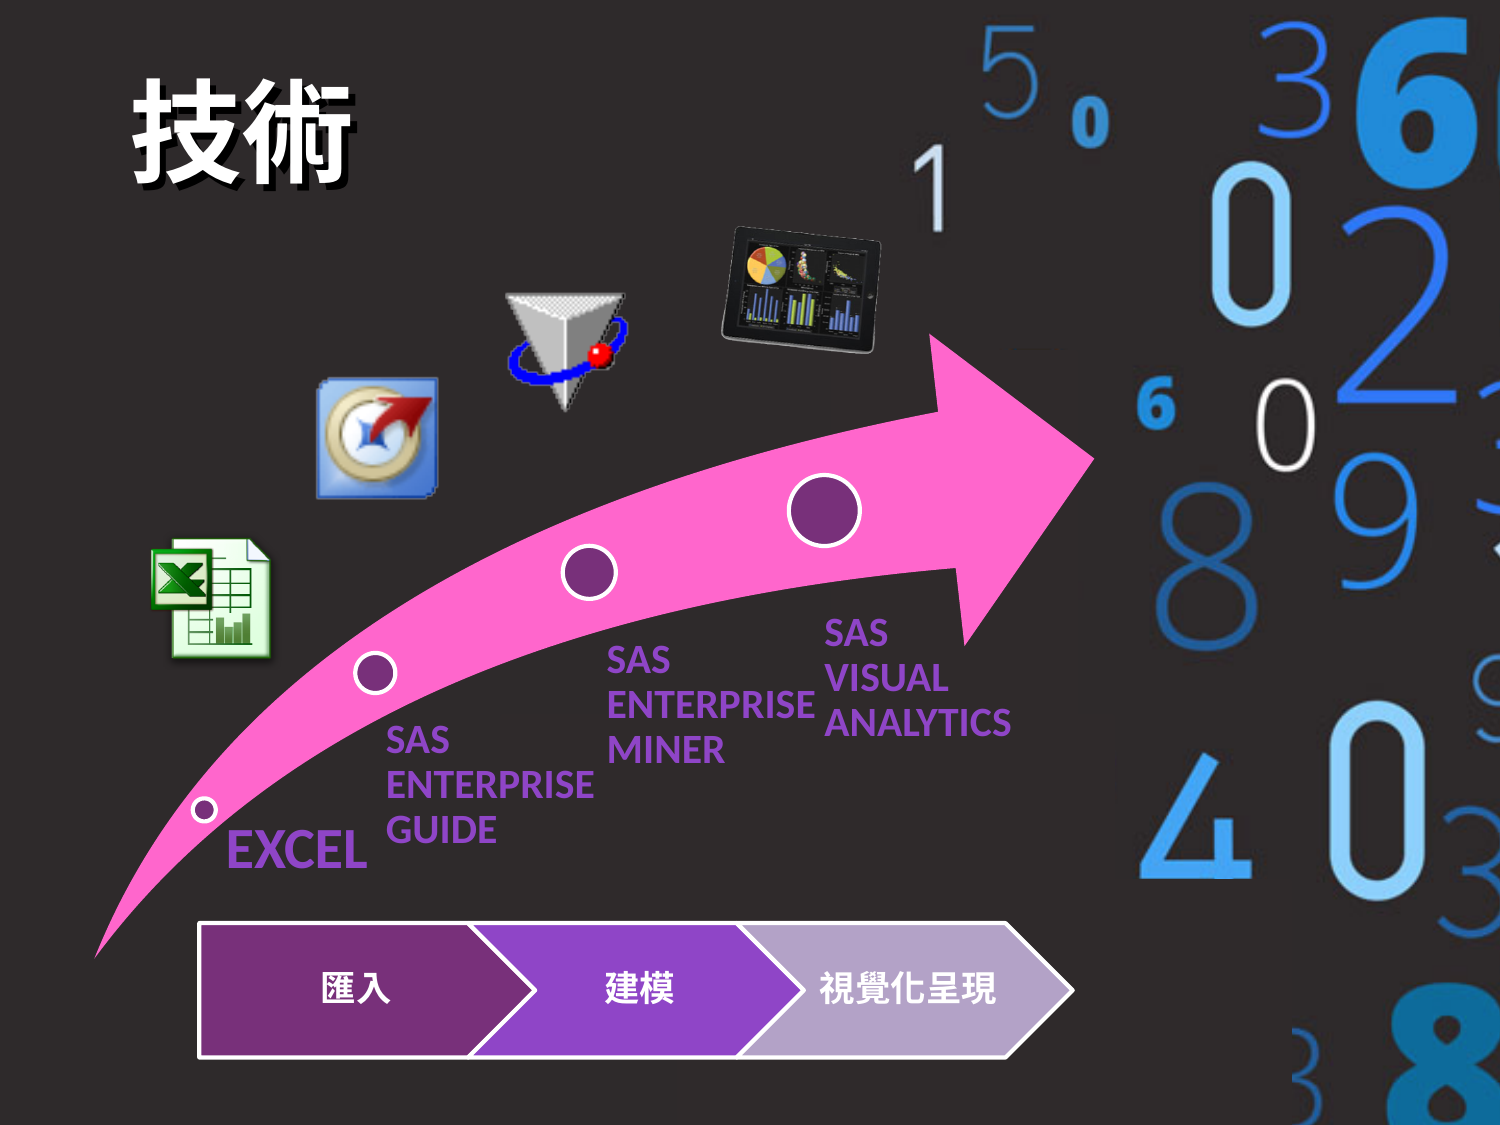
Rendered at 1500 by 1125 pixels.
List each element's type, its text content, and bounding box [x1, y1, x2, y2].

text_box SAS VISUAL ANALYTICS [786, 610, 1020, 932]
picture [147, 531, 287, 670]
picture [715, 224, 899, 367]
text_box 技術 [114, 55, 369, 205]
text_box SAS ENTERPRISE MINER [578, 637, 786, 923]
text_box 視覺化呈現 [736, 923, 1073, 1058]
text_box EXCEL [213, 818, 364, 923]
picture [504, 289, 631, 416]
picture [312, 373, 447, 508]
text_box SAS ENTERPRISE GUIDE [364, 717, 578, 923]
text_box [94, 333, 1290, 1125]
text_box 建模 [468, 923, 803, 1058]
text_box 匯入 [199, 923, 534, 1058]
